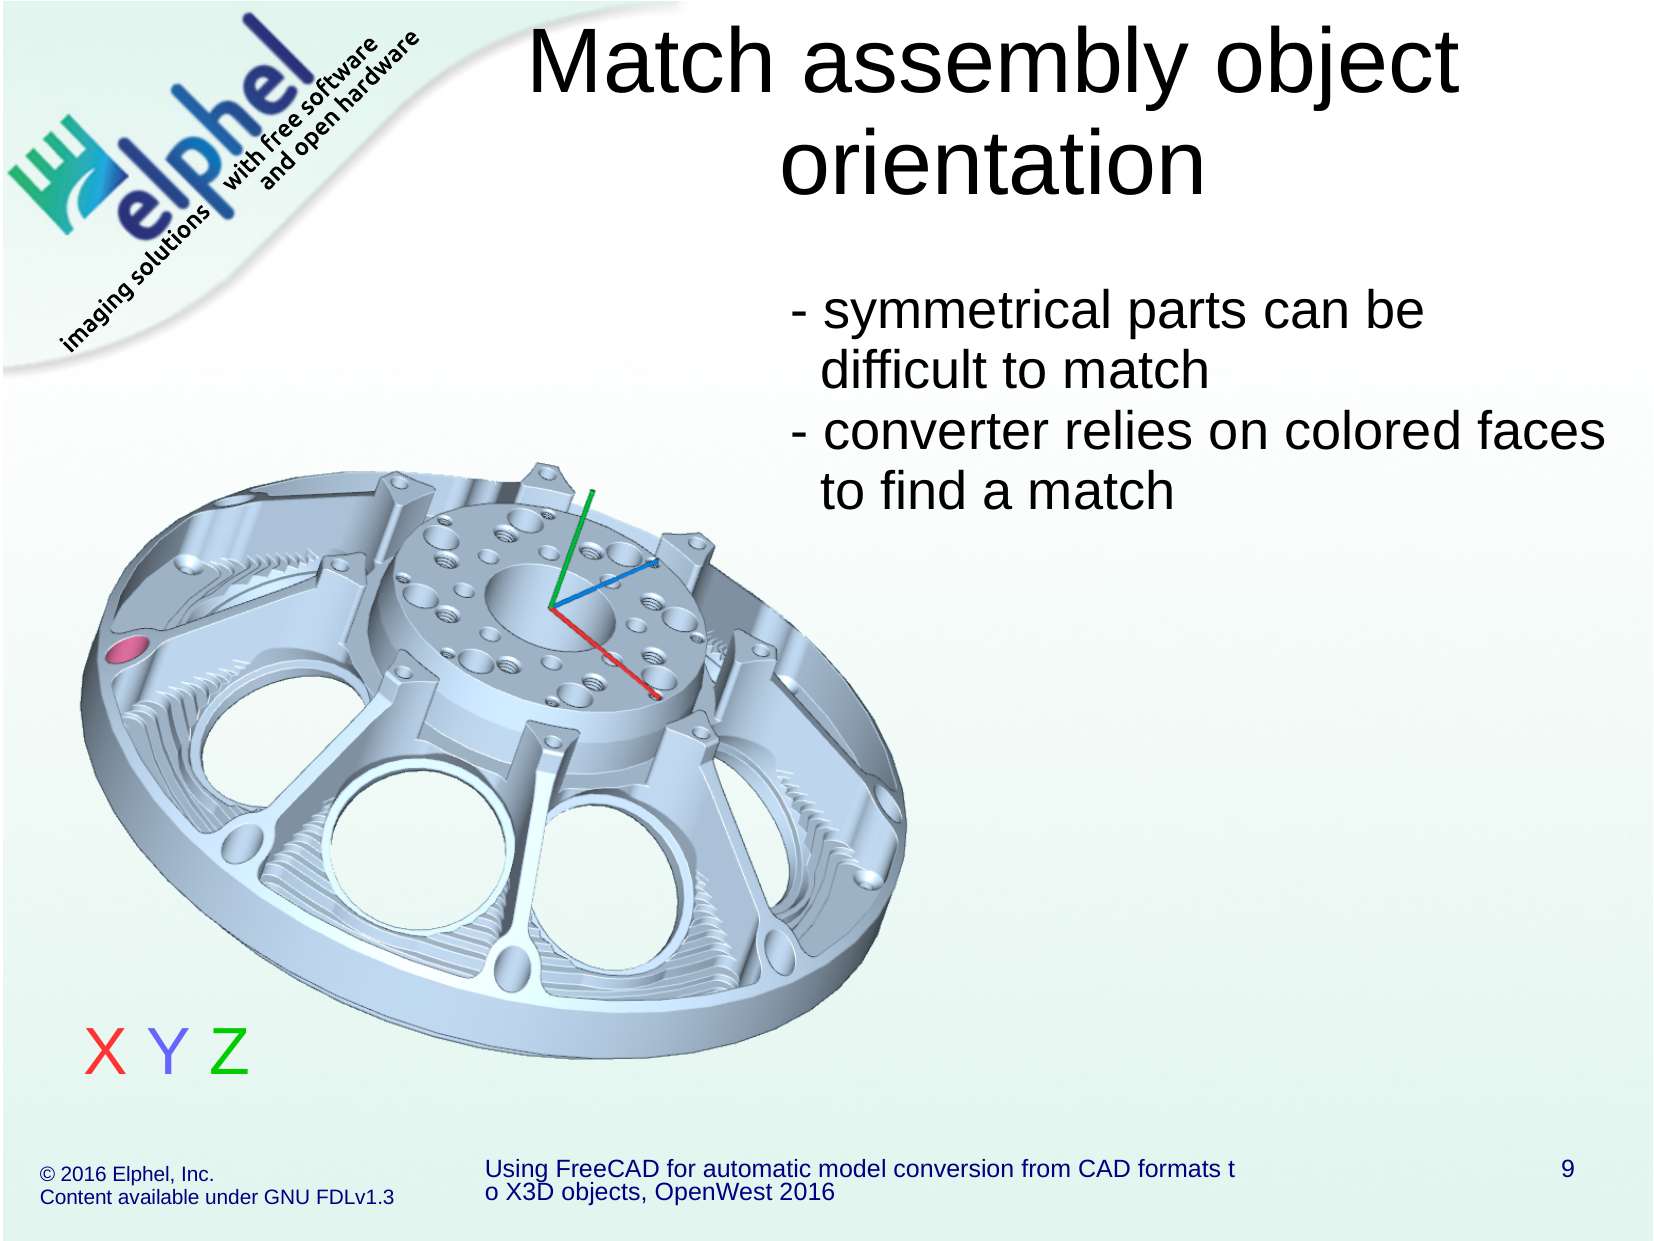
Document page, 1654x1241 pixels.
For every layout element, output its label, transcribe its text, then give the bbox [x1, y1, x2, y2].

text_box X Y Z [68, 1007, 265, 1097]
text_box [389, 49, 1571, 257]
text_box - symmetrical parts can be difficult to match - converter relies on colored faces to find a match [775, 271, 1639, 530]
title Match assembly object orientation [412, 18, 1576, 206]
picture [0, 1, 1654, 1241]
